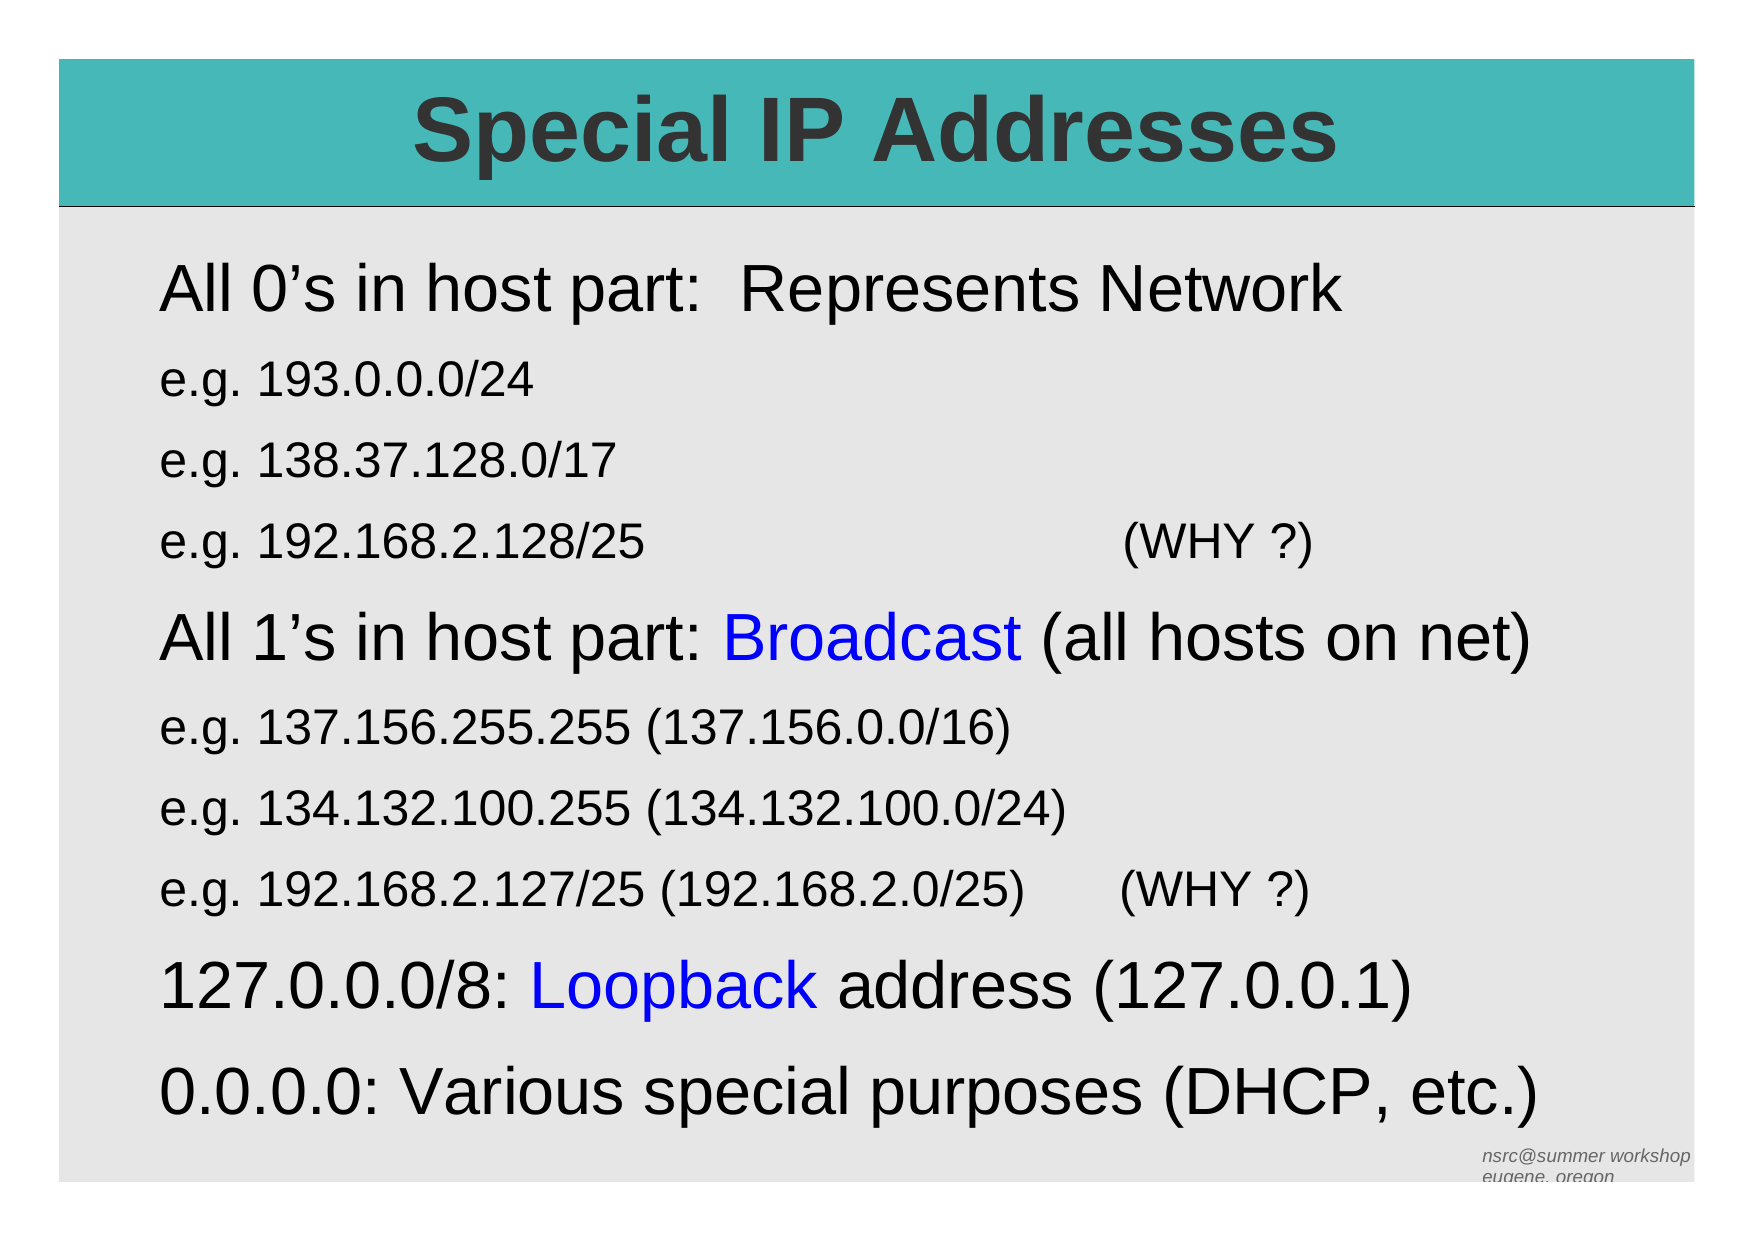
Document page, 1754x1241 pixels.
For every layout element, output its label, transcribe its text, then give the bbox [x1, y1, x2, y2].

list All 0’s in host part: Represents Network e.g. 193.0.0.0/24 e.g. 138.37.128.0/17 e.g. 192.168.2.128/25 (WHY ?) All 1’s in host part: Broadcast (all hosts on net) e.g. 137.156.255.255 (137.156.0.0/16) e.g. 134.132.100.255 (134.132.100.0/24) e.g. 192.168.2.127/25 (192.168.2.0/25) (WHY ?) 127.0.0.0/8: Loopback address (127.0.0.1) 0.0.0.0: Various special purposes (DHCP, etc.) [159, 236, 1642, 1114]
title Special IP Addresses [59, 41, 1695, 219]
